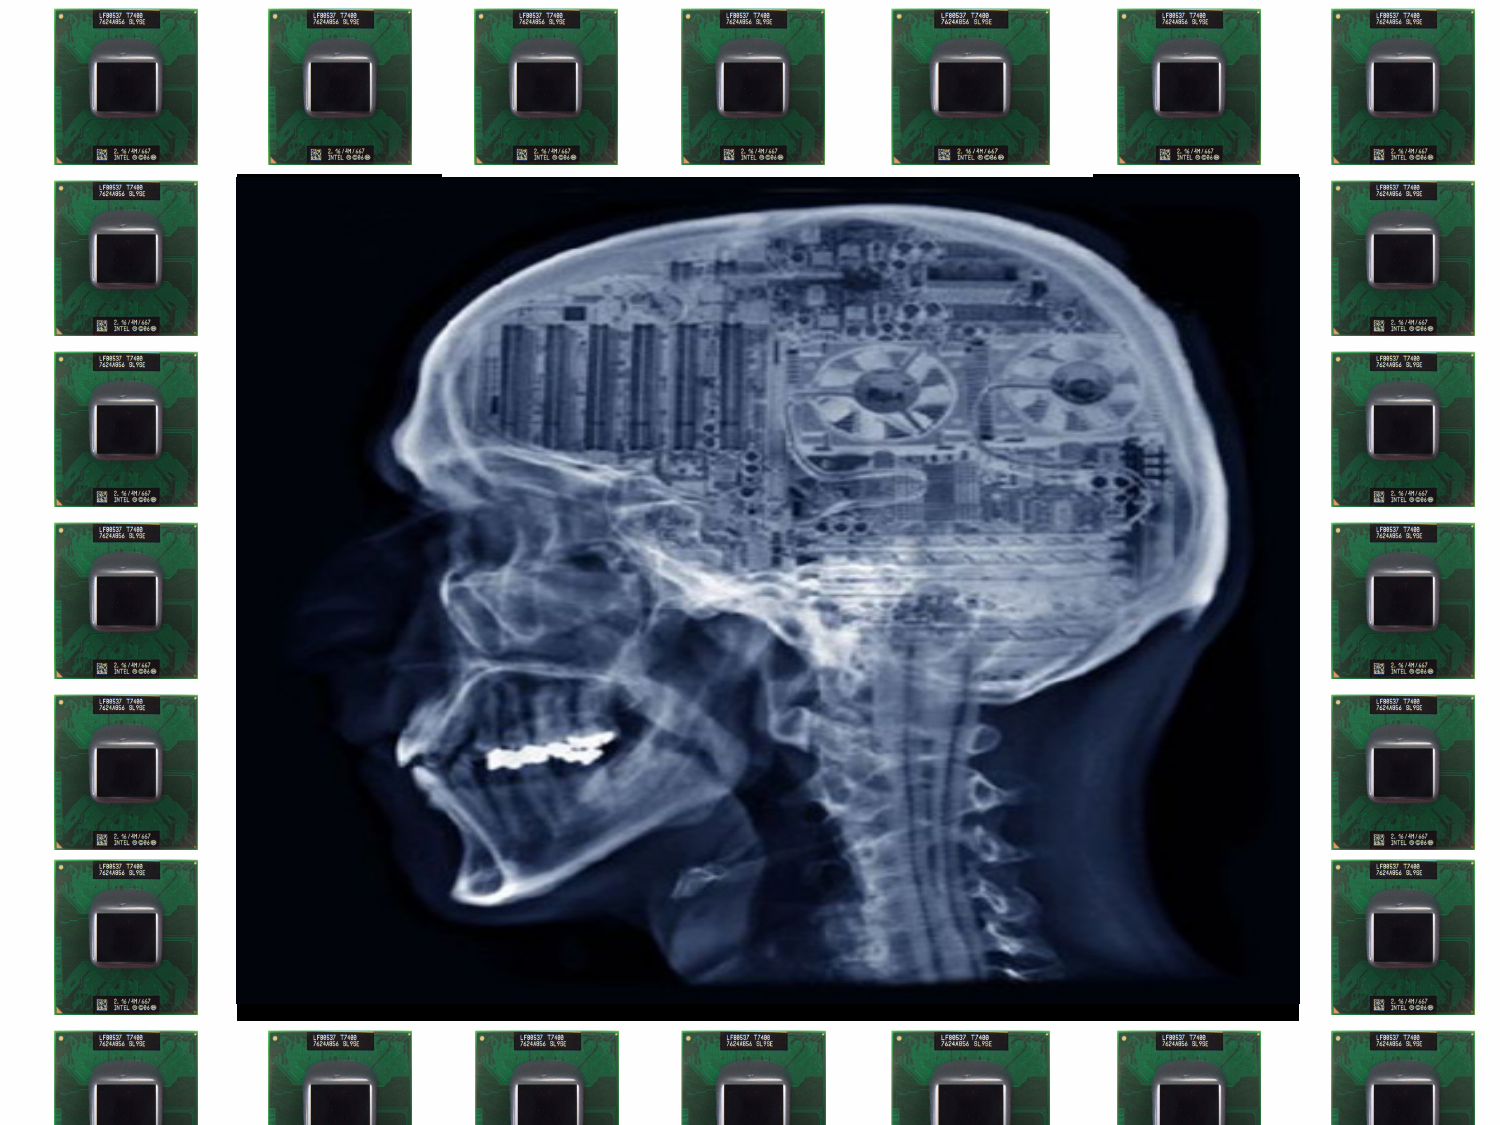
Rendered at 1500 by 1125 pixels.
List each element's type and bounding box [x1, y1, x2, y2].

picture [0, 0, 1500, 1125]
text_box [237, 1004, 1299, 1021]
